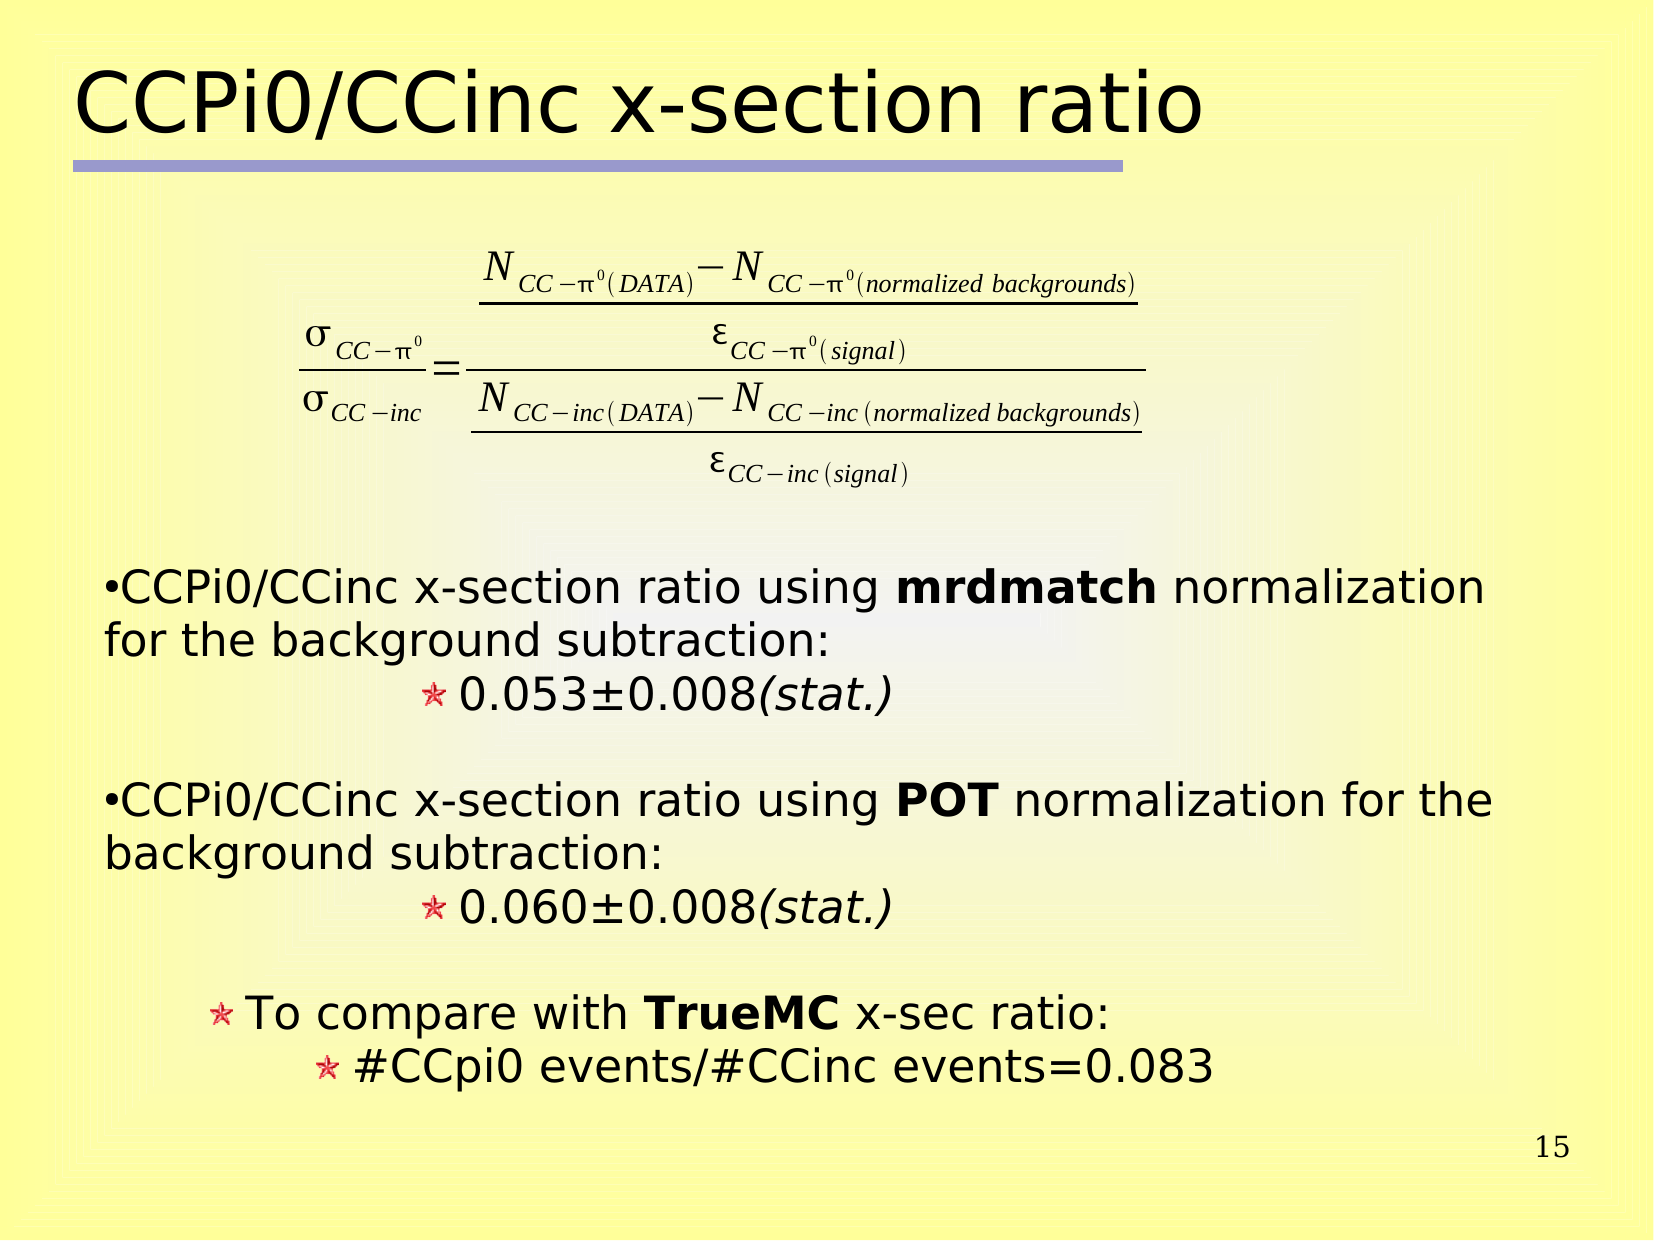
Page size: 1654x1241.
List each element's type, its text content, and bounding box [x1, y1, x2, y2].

text_box CCPi0/CCinc x-section ratio using mrdmatch normalization for the background subtraction: 0.053±0.008(stat.) CCPi0/CCinc x-section ratio using POT normalization for the background subtraction: 0.060±0.008(stat.) To compare with TrueMC x-sec ratio: #CCpi0 events/#CCinc events=0.083 [88, 553, 1567, 1241]
chart [286, 240, 1160, 491]
title CCPi0/CCinc x-section ratio [73, 0, 1562, 208]
